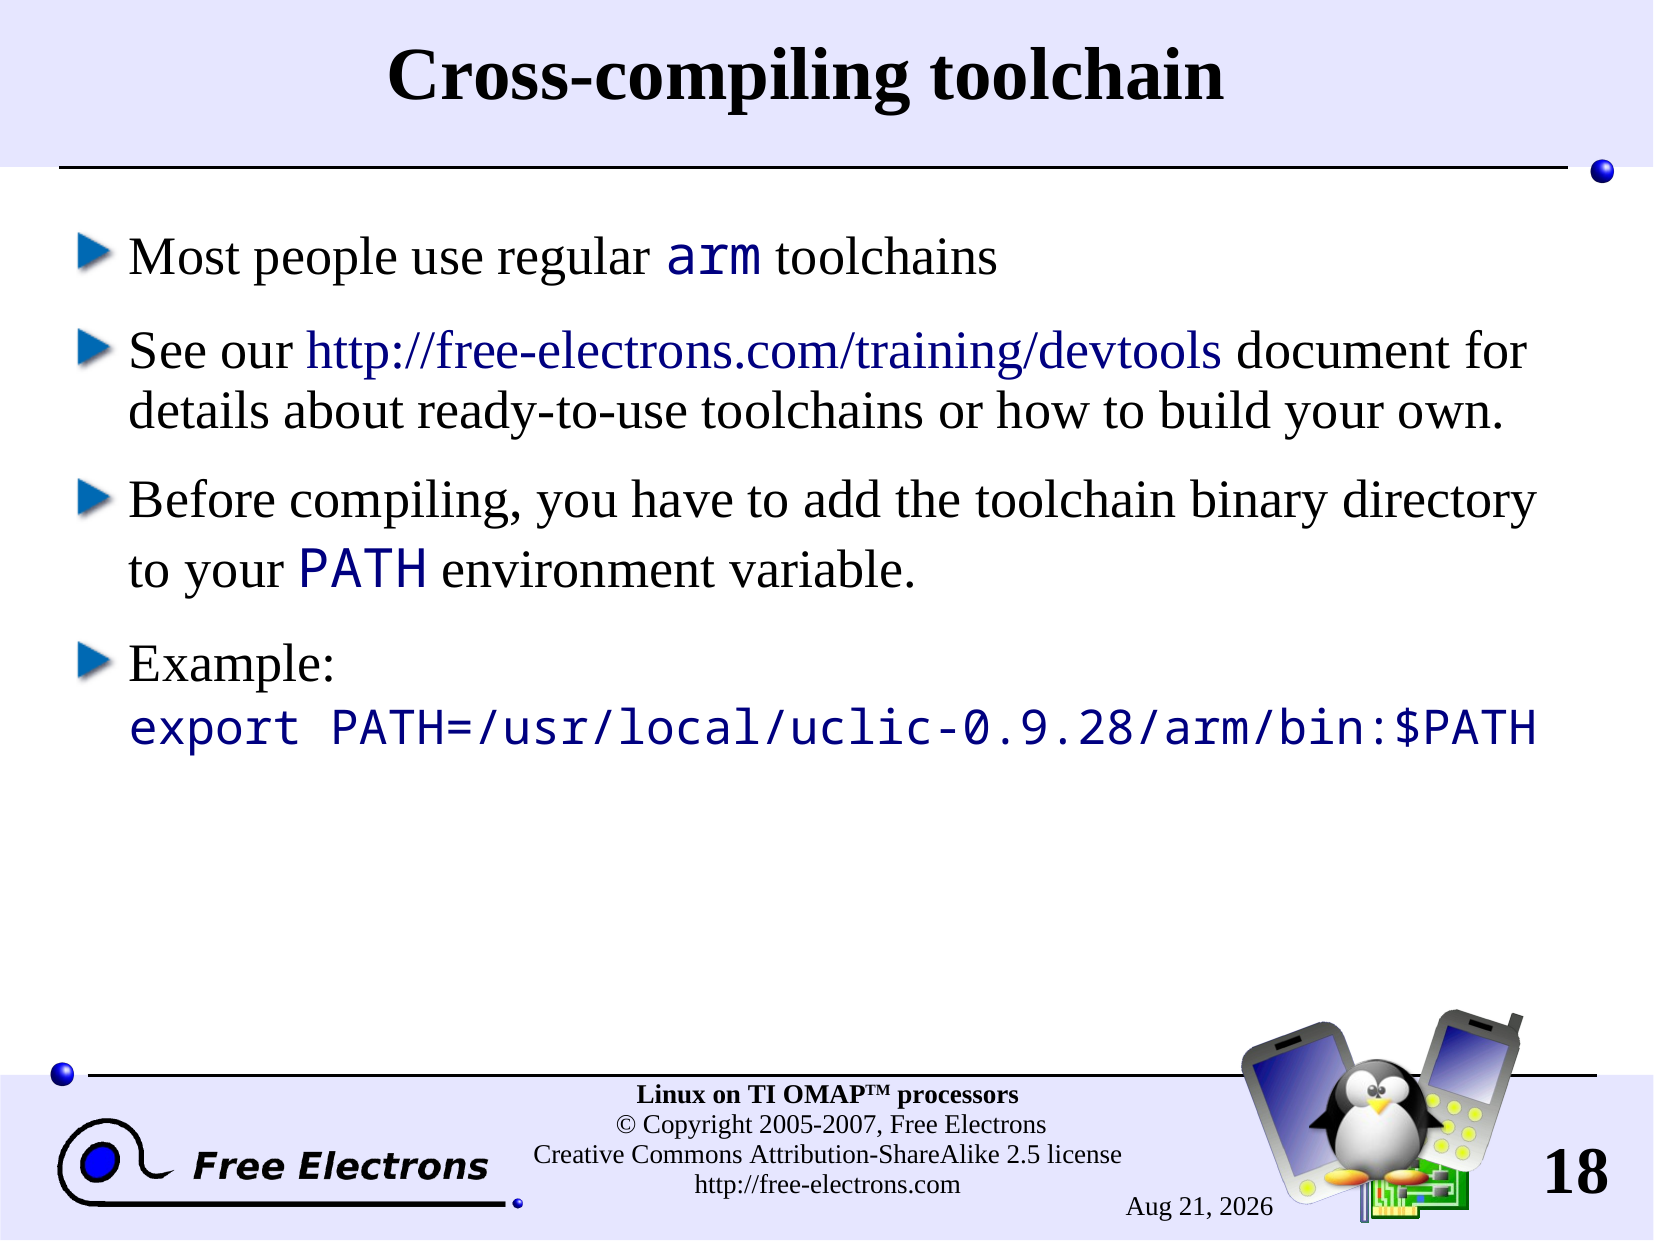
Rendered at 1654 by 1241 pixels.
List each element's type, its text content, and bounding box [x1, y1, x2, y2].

list Most people use regular arm toolchains See our http://free-electrons.com/training/devtools document for details about ready-to-use toolchains or how to build your own. Before compiling, you have to add the toolchain binary directory to your PATH environment variable. Example: export PATH=/usr/local/uclic-0.9.28/arm/bin:$PATH [58, 216, 1584, 1066]
title Cross-compiling toolchain [60, 25, 1551, 124]
picture [50, 1107, 527, 1216]
picture [1231, 1066, 1521, 1241]
